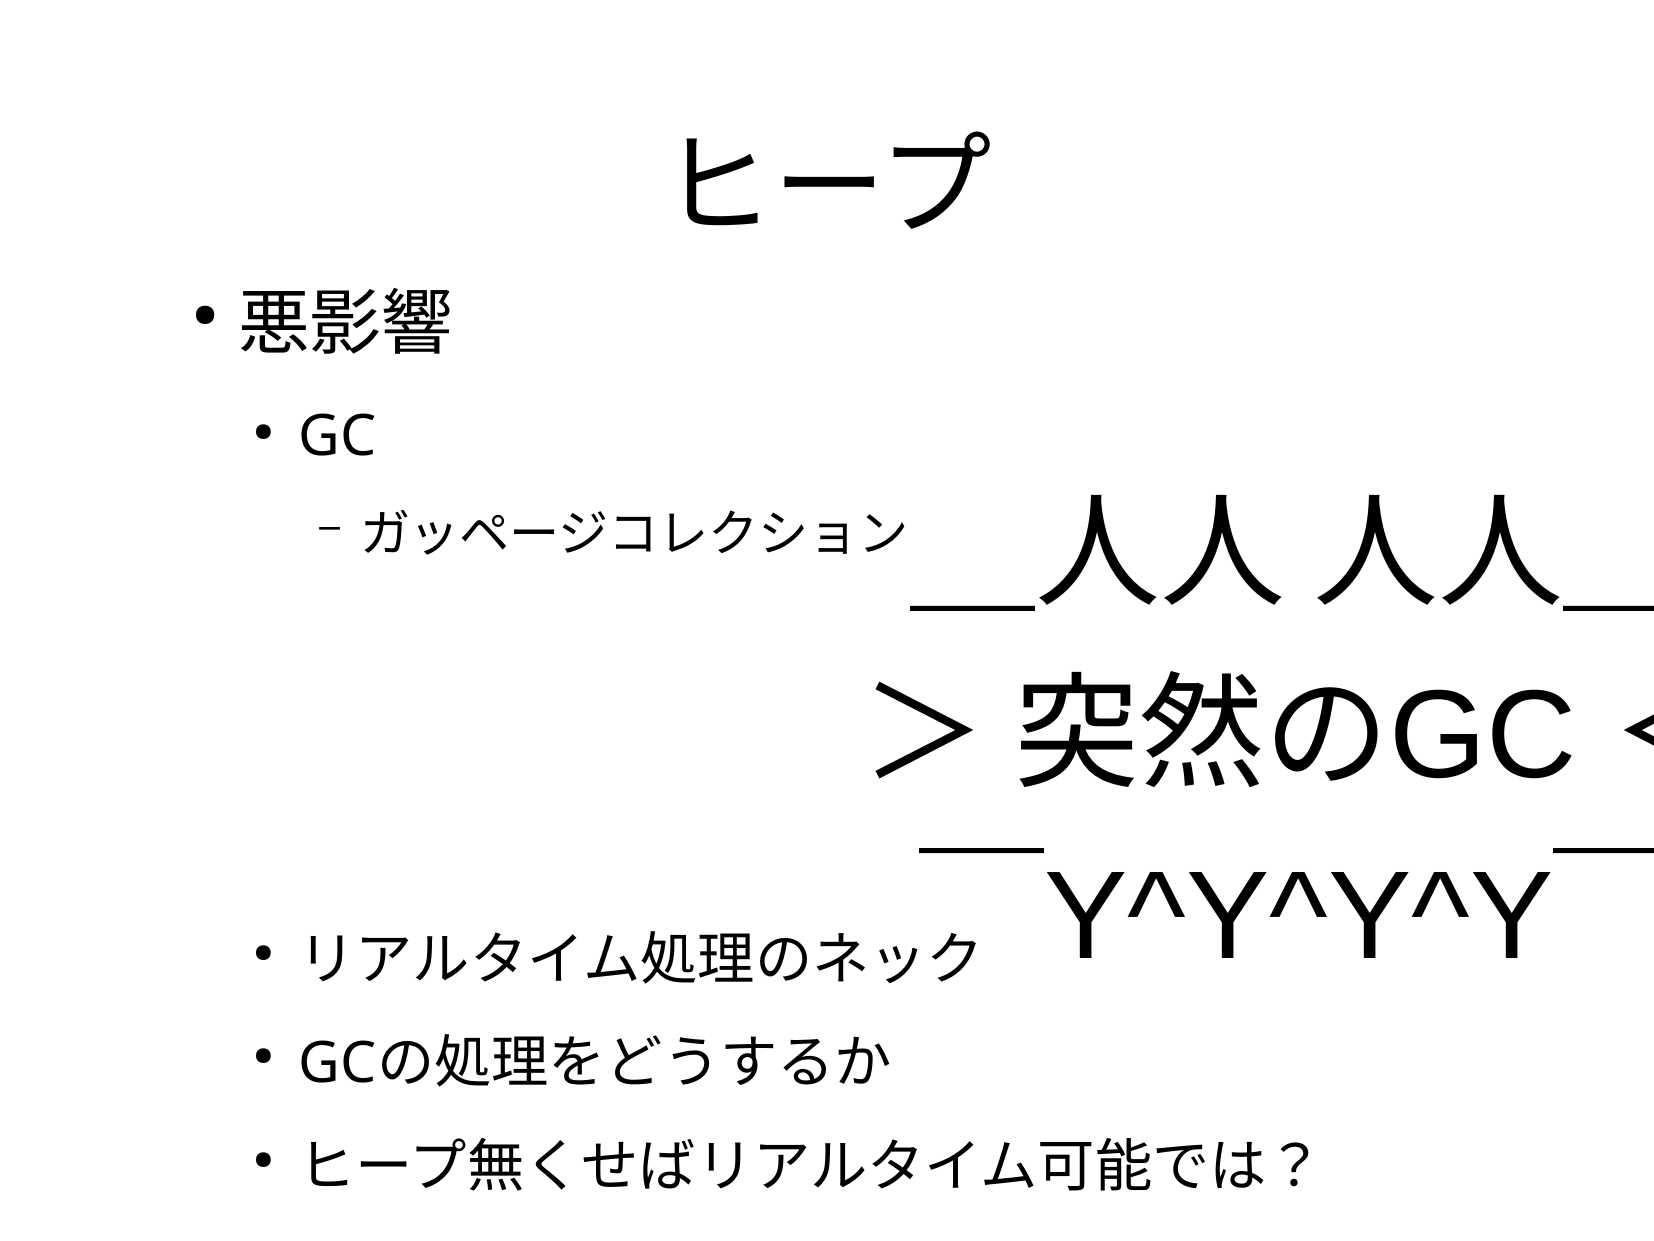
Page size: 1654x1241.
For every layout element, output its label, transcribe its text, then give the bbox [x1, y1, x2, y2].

list 悪影響 GC ガッページコレクション リアルタイム処理のネック GCの処理をどうするか ヒープ無くせばリアルタイム可能では？ [177, 265, 1571, 1211]
title ヒープ [82, 73, 1571, 281]
text_box ＿人人 人人＿ ＞ 突然のGC ＜ ￣Y^Y^Y^Y￣ [1003, 561, 1595, 886]
